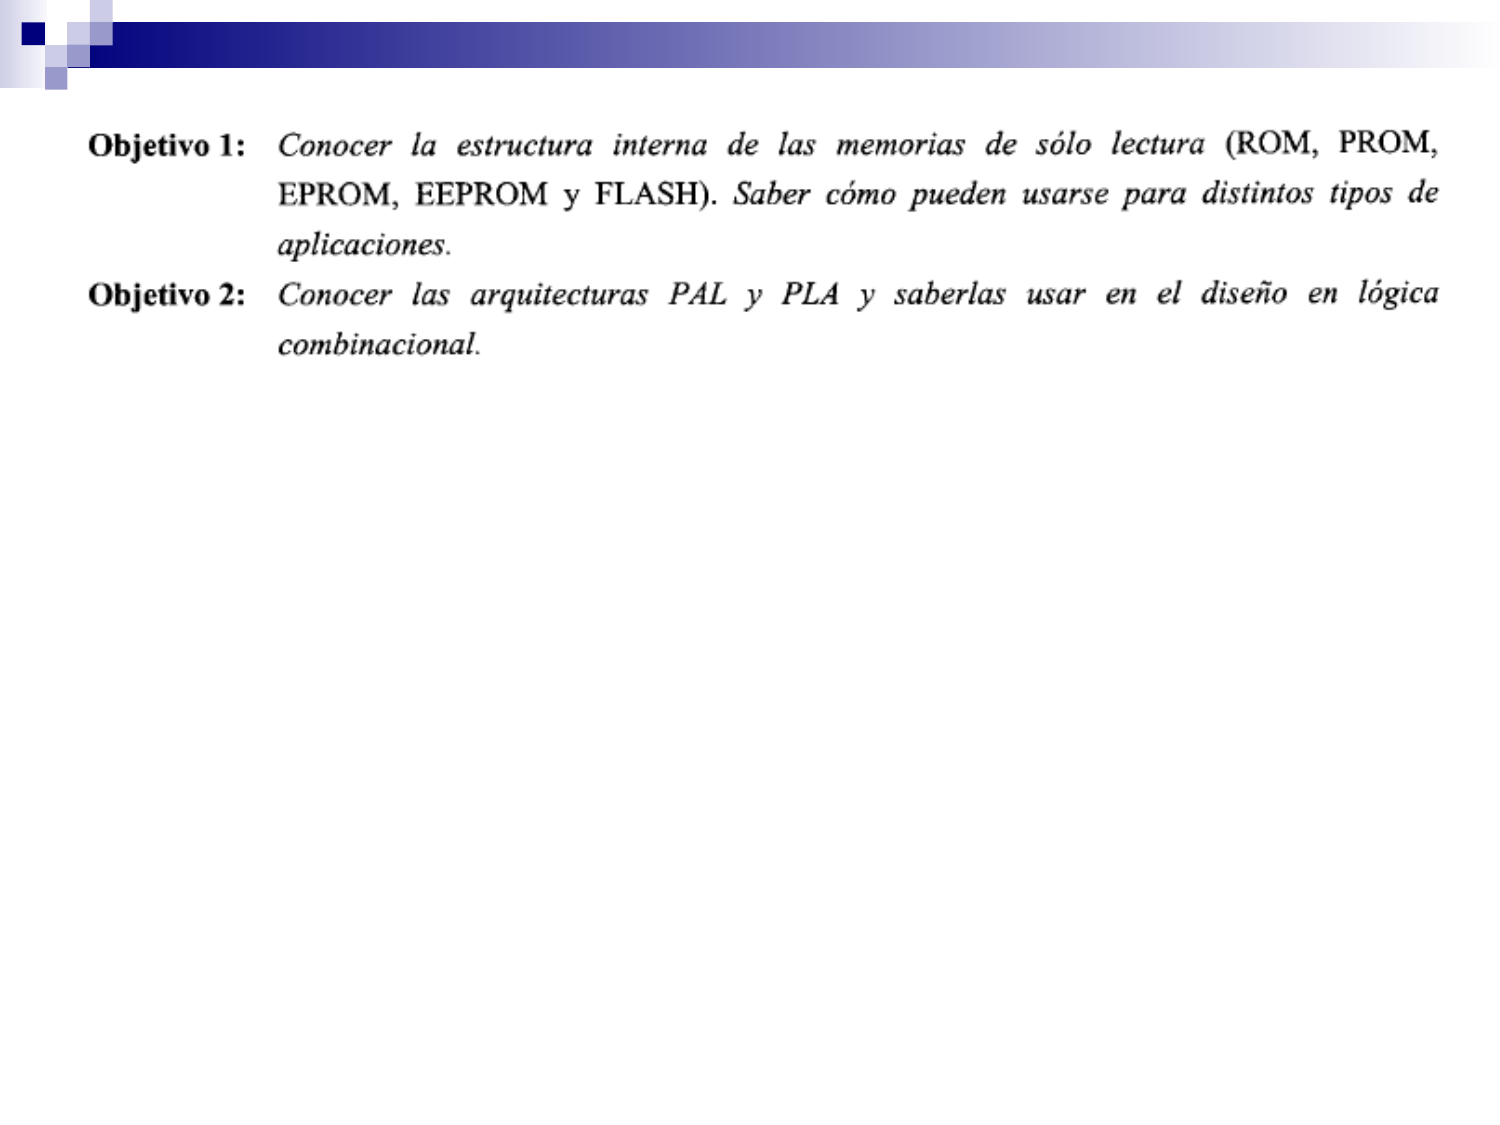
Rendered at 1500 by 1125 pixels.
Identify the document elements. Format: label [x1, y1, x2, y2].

picture [58, 125, 1500, 375]
